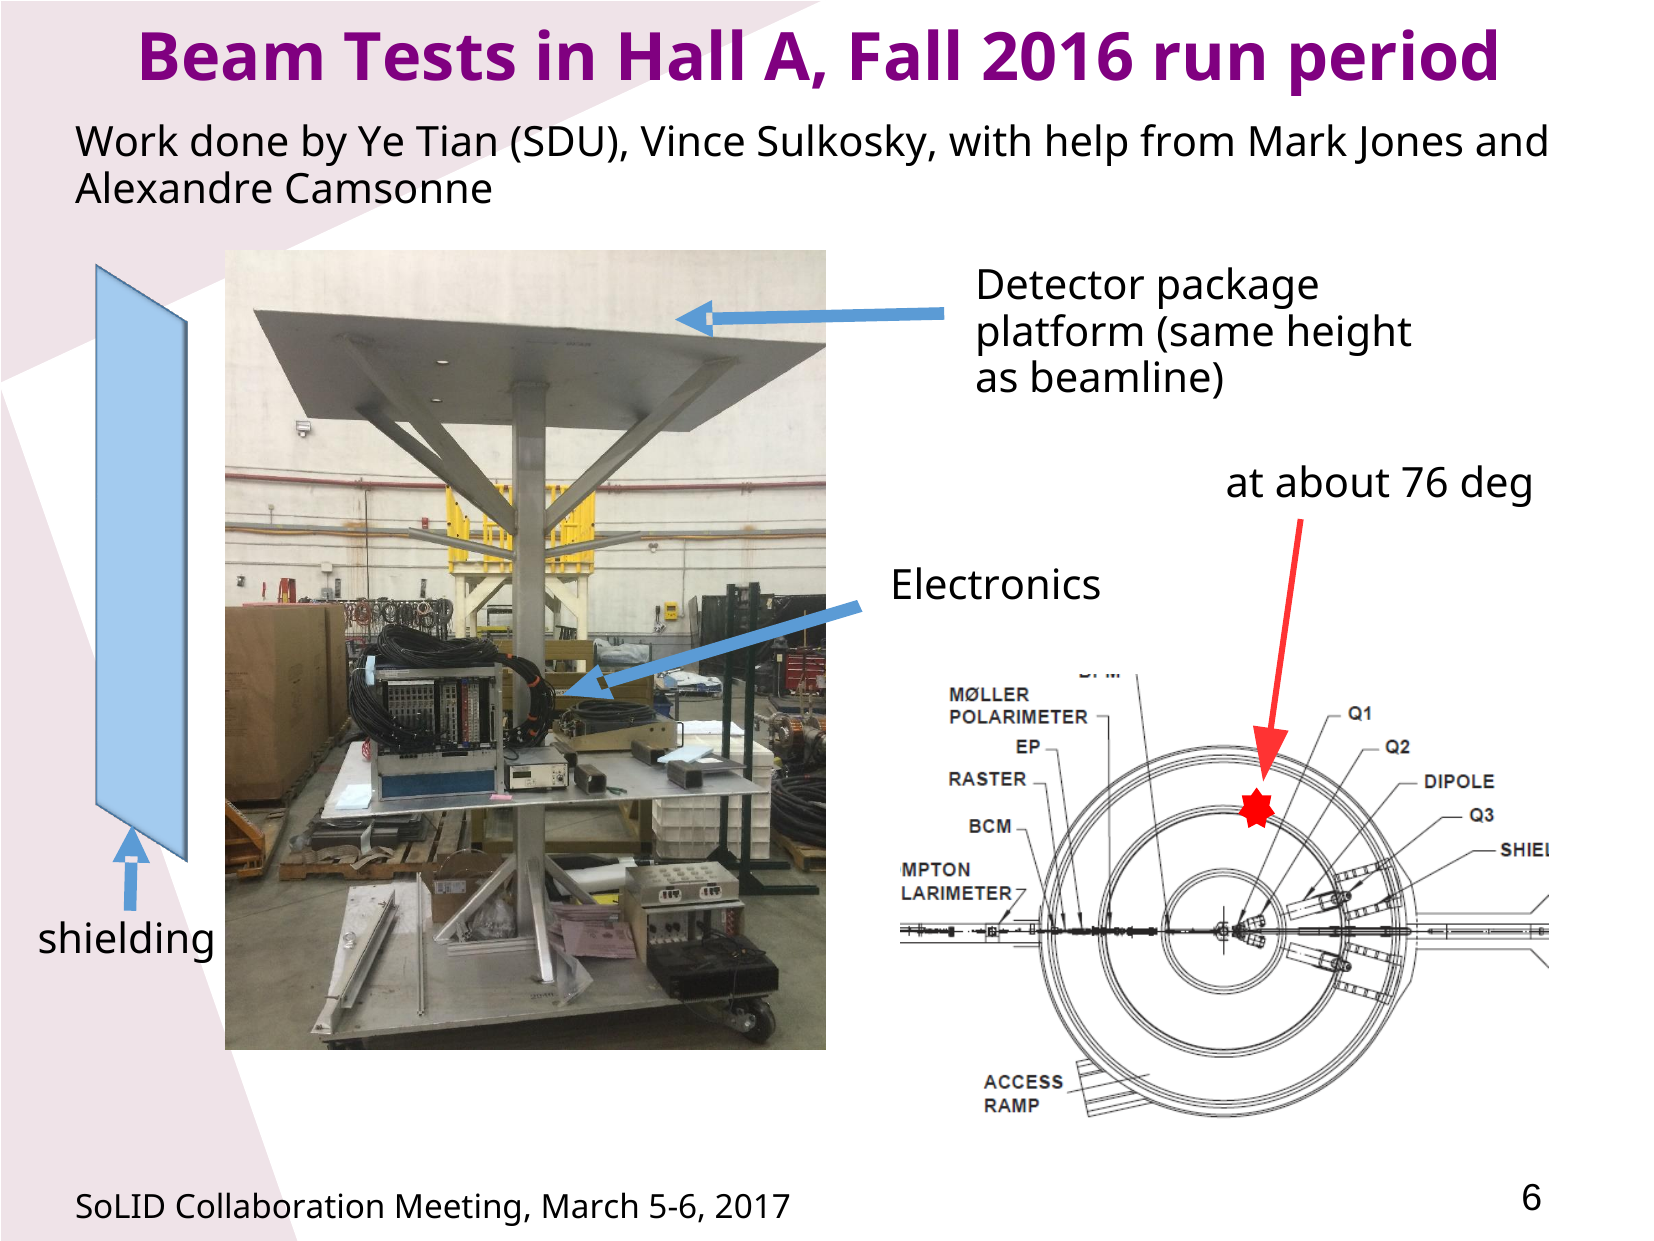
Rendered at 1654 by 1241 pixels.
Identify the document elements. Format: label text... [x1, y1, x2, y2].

picture [707, 313, 712, 325]
picture [126, 857, 137, 862]
picture [900, 674, 1549, 1131]
picture [225, 250, 826, 1051]
text_box [112, 825, 151, 911]
text_box Work done by Ye Tian (SDU), Vince Sulkosky, with help from Mark Jones and Alexandre Camsonne [75, 119, 1576, 217]
text_box [1238, 787, 1276, 829]
picture [597, 677, 608, 689]
text_box Electronics [890, 562, 1163, 621]
title Beam Tests in Hall A, Fall 2016 run period [68, 13, 1571, 113]
text_box [675, 299, 945, 338]
text_box [562, 600, 863, 700]
text_box shielding [37, 916, 209, 976]
picture [95, 263, 188, 863]
text_box Detector package platform (same height as beamline) [975, 262, 1458, 406]
text_box at about 76 deg [1225, 460, 1535, 520]
